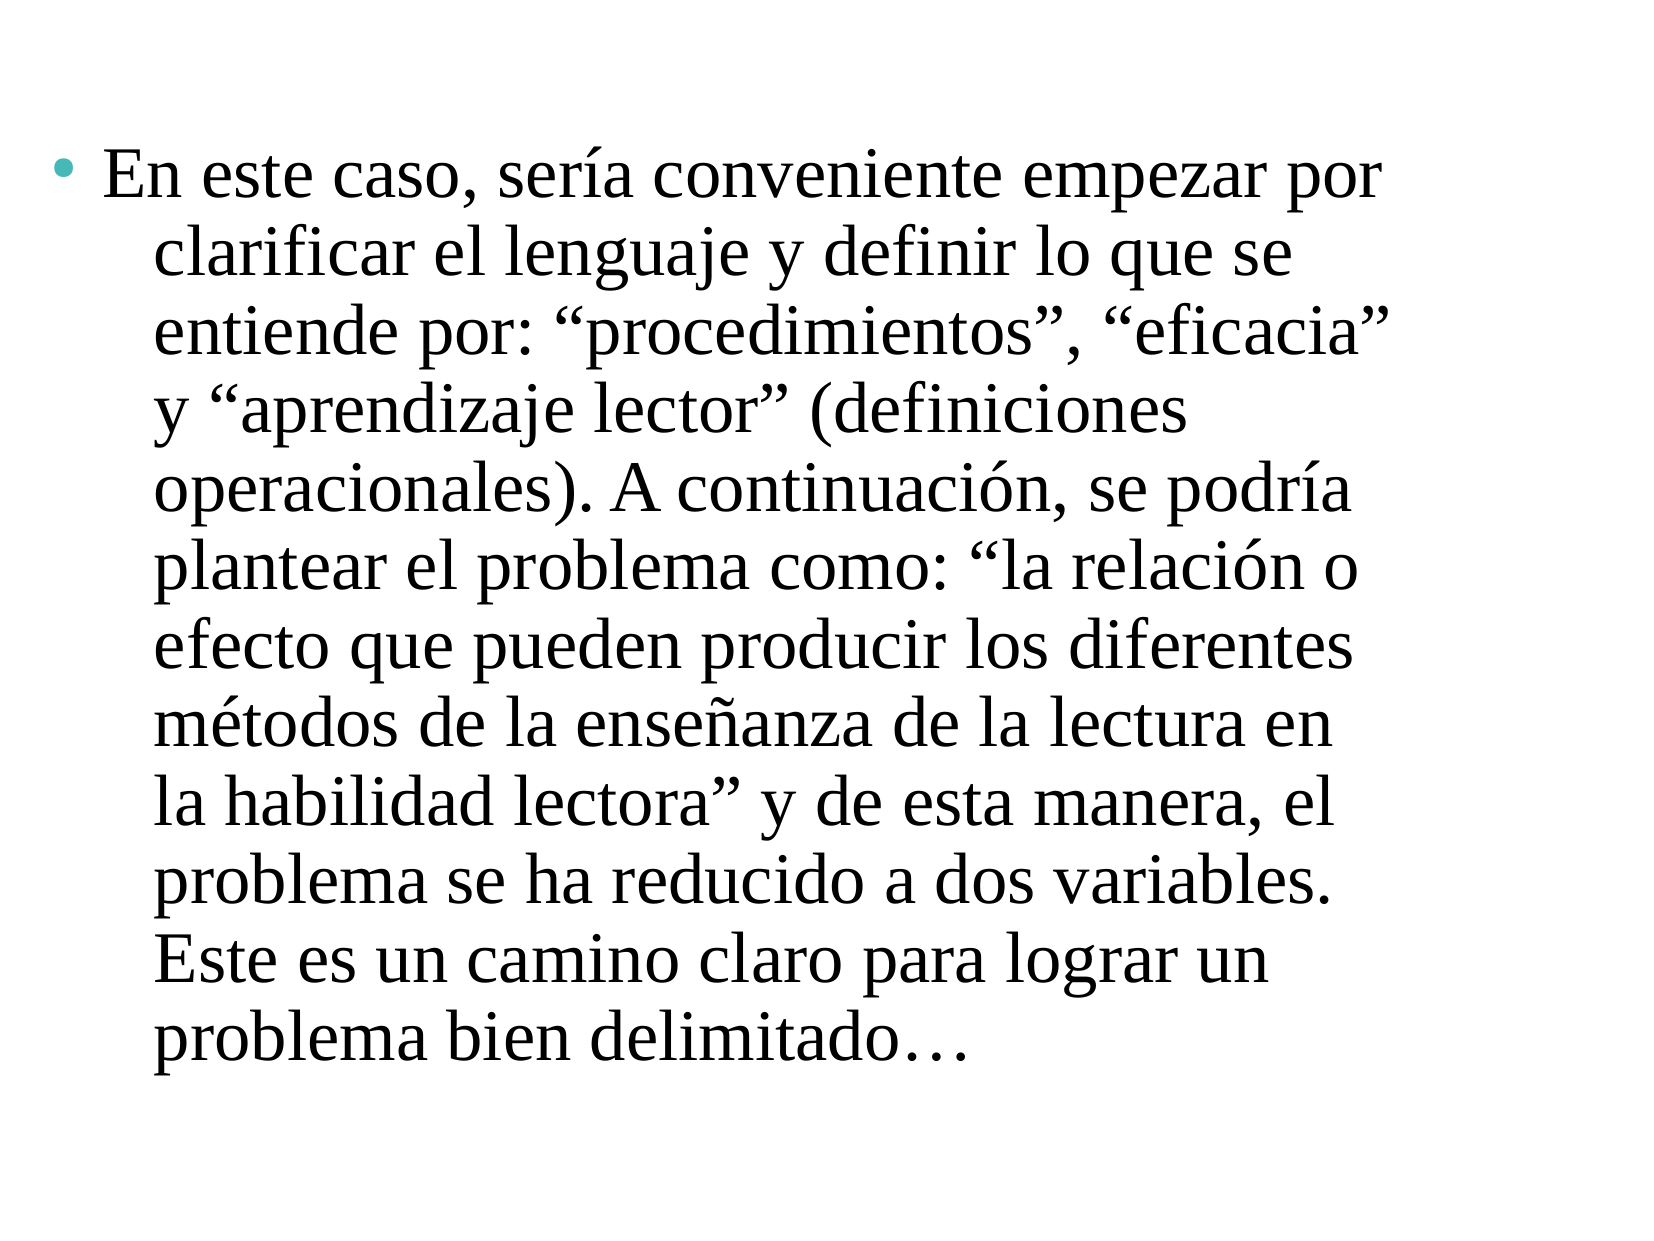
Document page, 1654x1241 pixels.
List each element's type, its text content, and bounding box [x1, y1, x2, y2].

list En este caso, sería conveniente empezar por clarificar el lenguaje y definir lo que se entiende por: “procedimientos”, “eficacia” y “aprendizaje lector” (definiciones operacionales). A continuación, se podría plantear el problema como: “la relación o efecto que pueden producir los diferentes métodos de la enseñanza de la lectura en la habilidad lectora” y de esta manera, el problema se ha reducido a dos variables. Este es un camino claro para lograr un problema bien delimitado… [0, 126, 1424, 1123]
